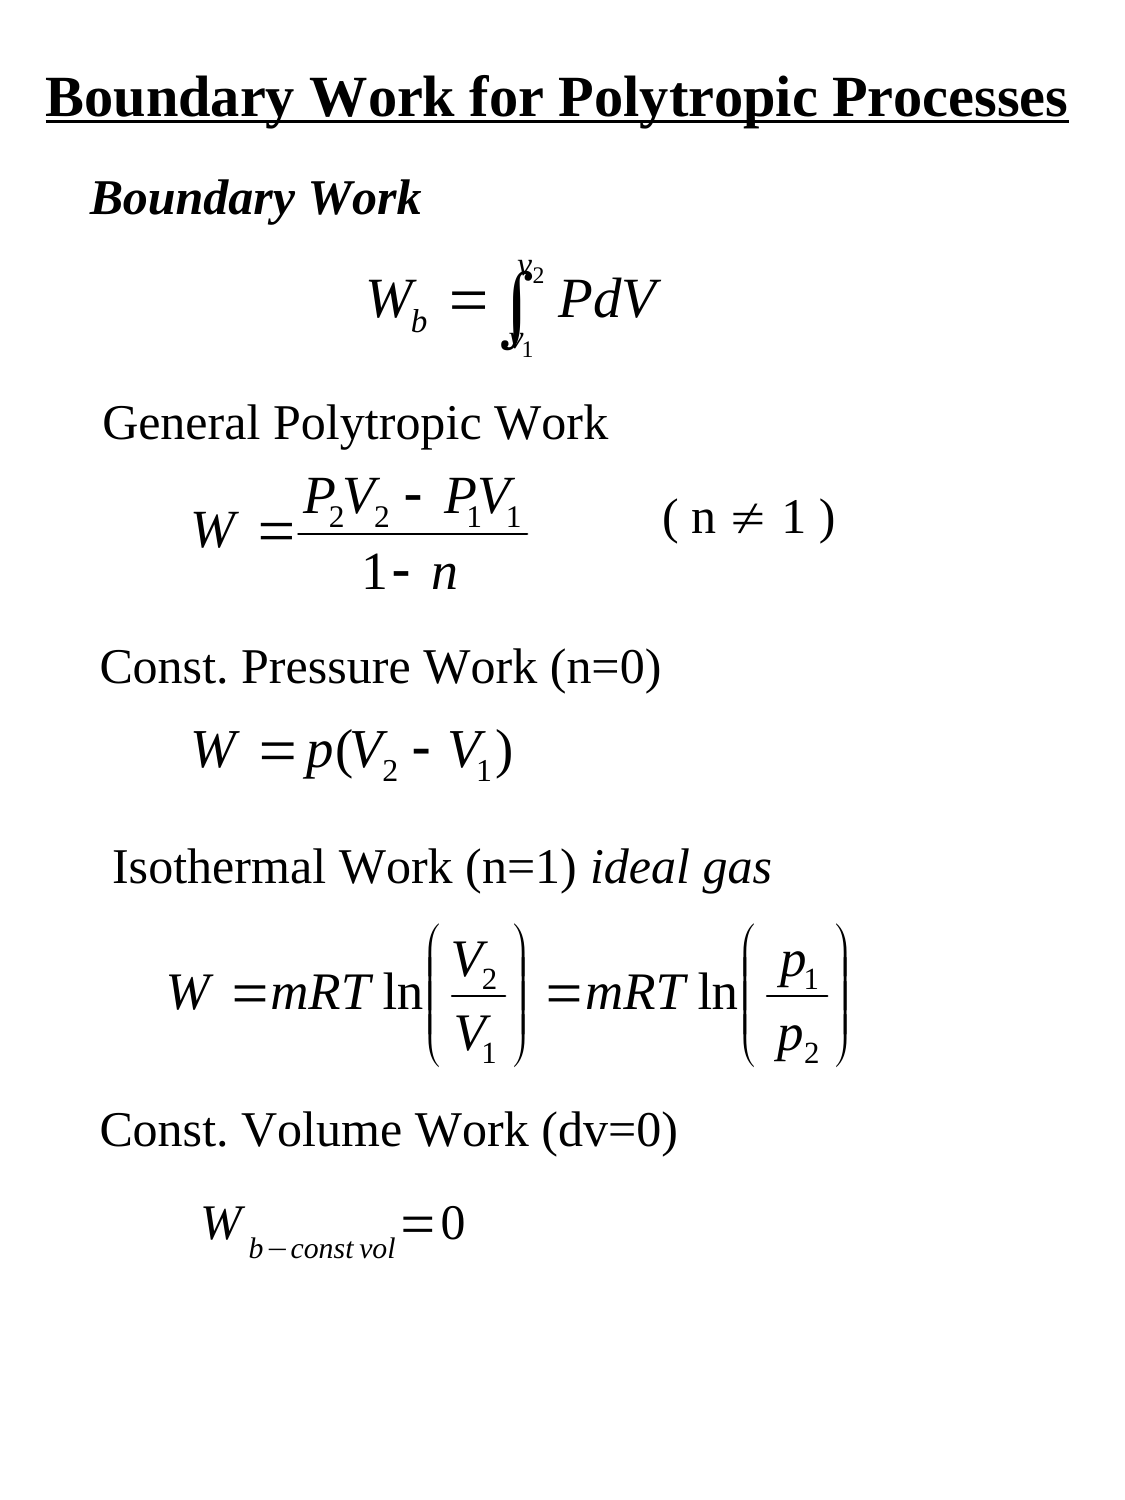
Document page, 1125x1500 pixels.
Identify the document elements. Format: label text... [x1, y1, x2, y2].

text_box Boundary Work [74, 162, 488, 234]
text_box ( n  1 ) [647, 481, 876, 553]
chart [162, 912, 863, 1080]
text_box Boundary Work for Polytropic Processes [30, 56, 1092, 137]
chart [187, 712, 526, 791]
text_box Const. Pressure Work (n=0) [84, 631, 767, 703]
text_box Isothermal Work (n=1) ideal gas [97, 831, 872, 903]
text_box General Polytropic Work [87, 387, 718, 459]
chart [193, 1183, 473, 1267]
chart [362, 237, 676, 371]
text_box Const. Volume Work (dv=0) [84, 1094, 763, 1165]
chart [187, 462, 538, 602]
